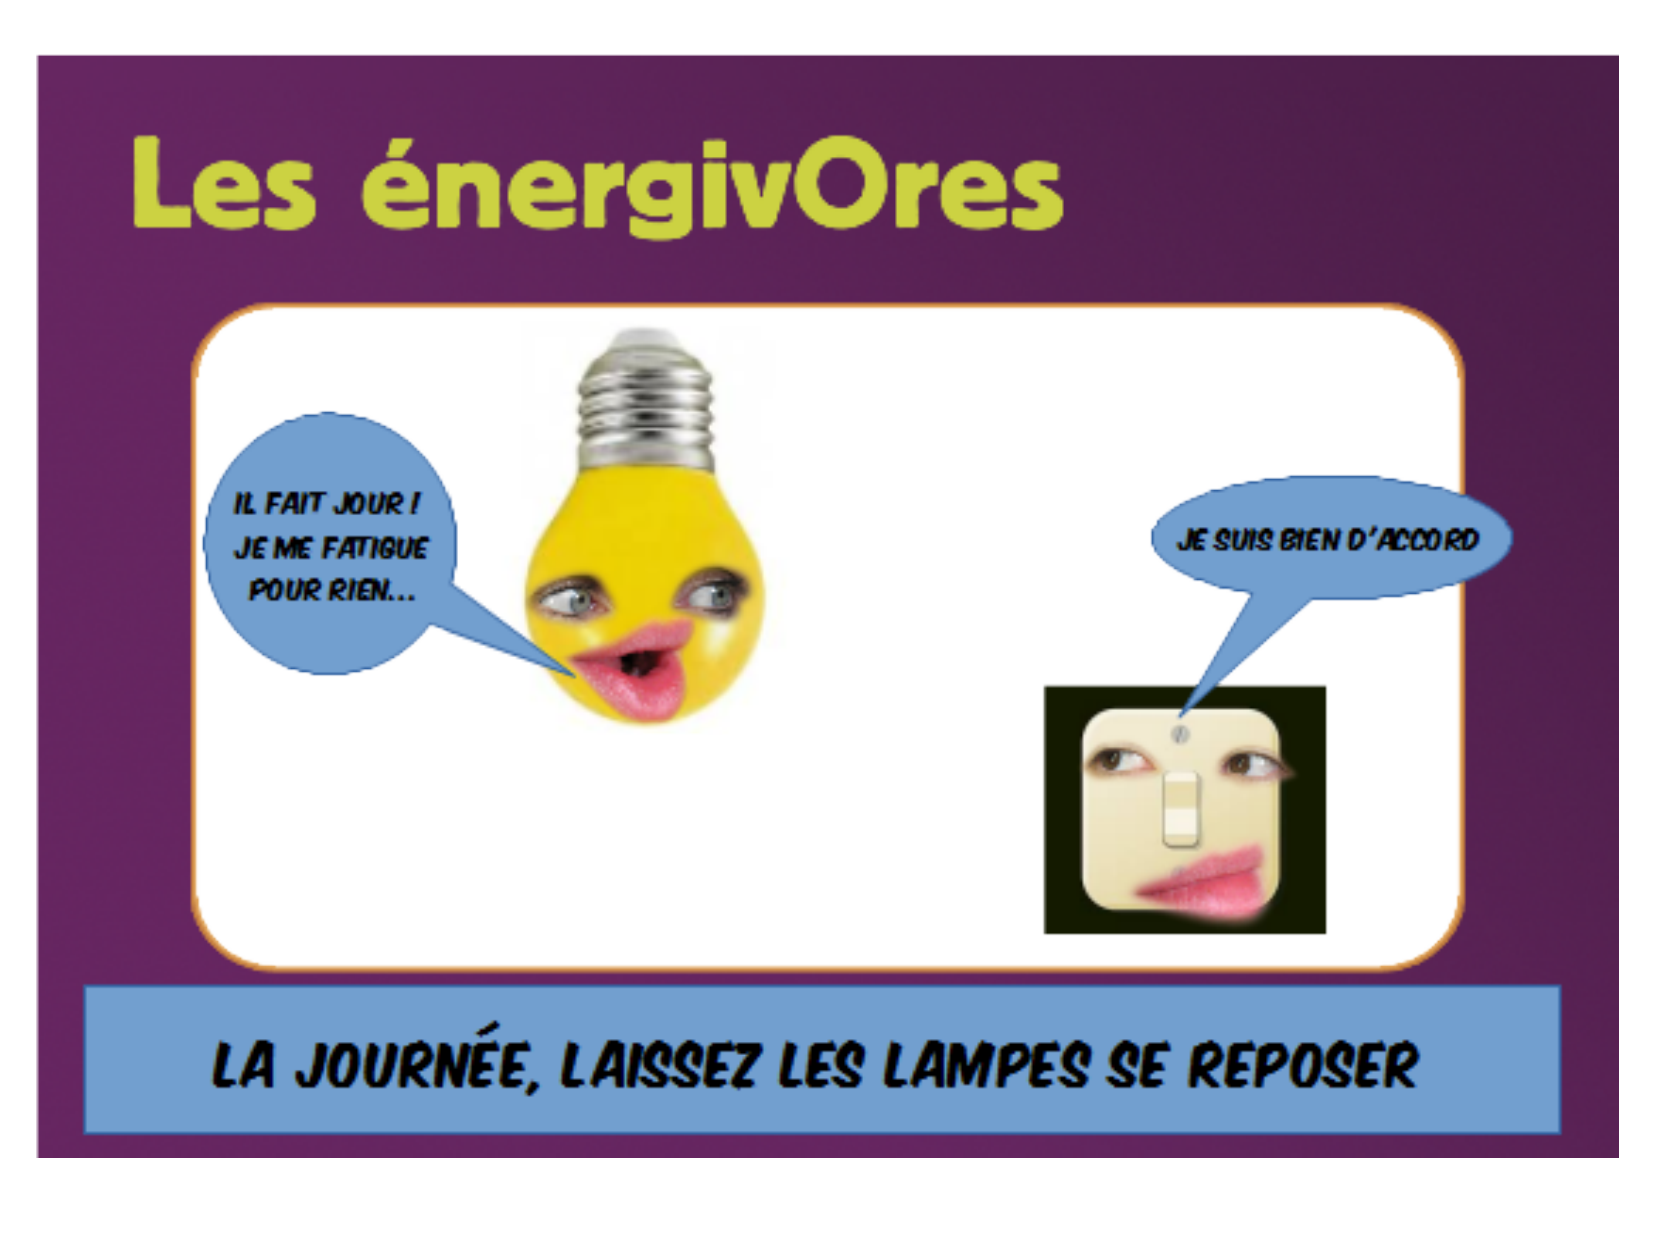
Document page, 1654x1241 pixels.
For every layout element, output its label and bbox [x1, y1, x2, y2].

picture [36, 53, 1619, 1158]
